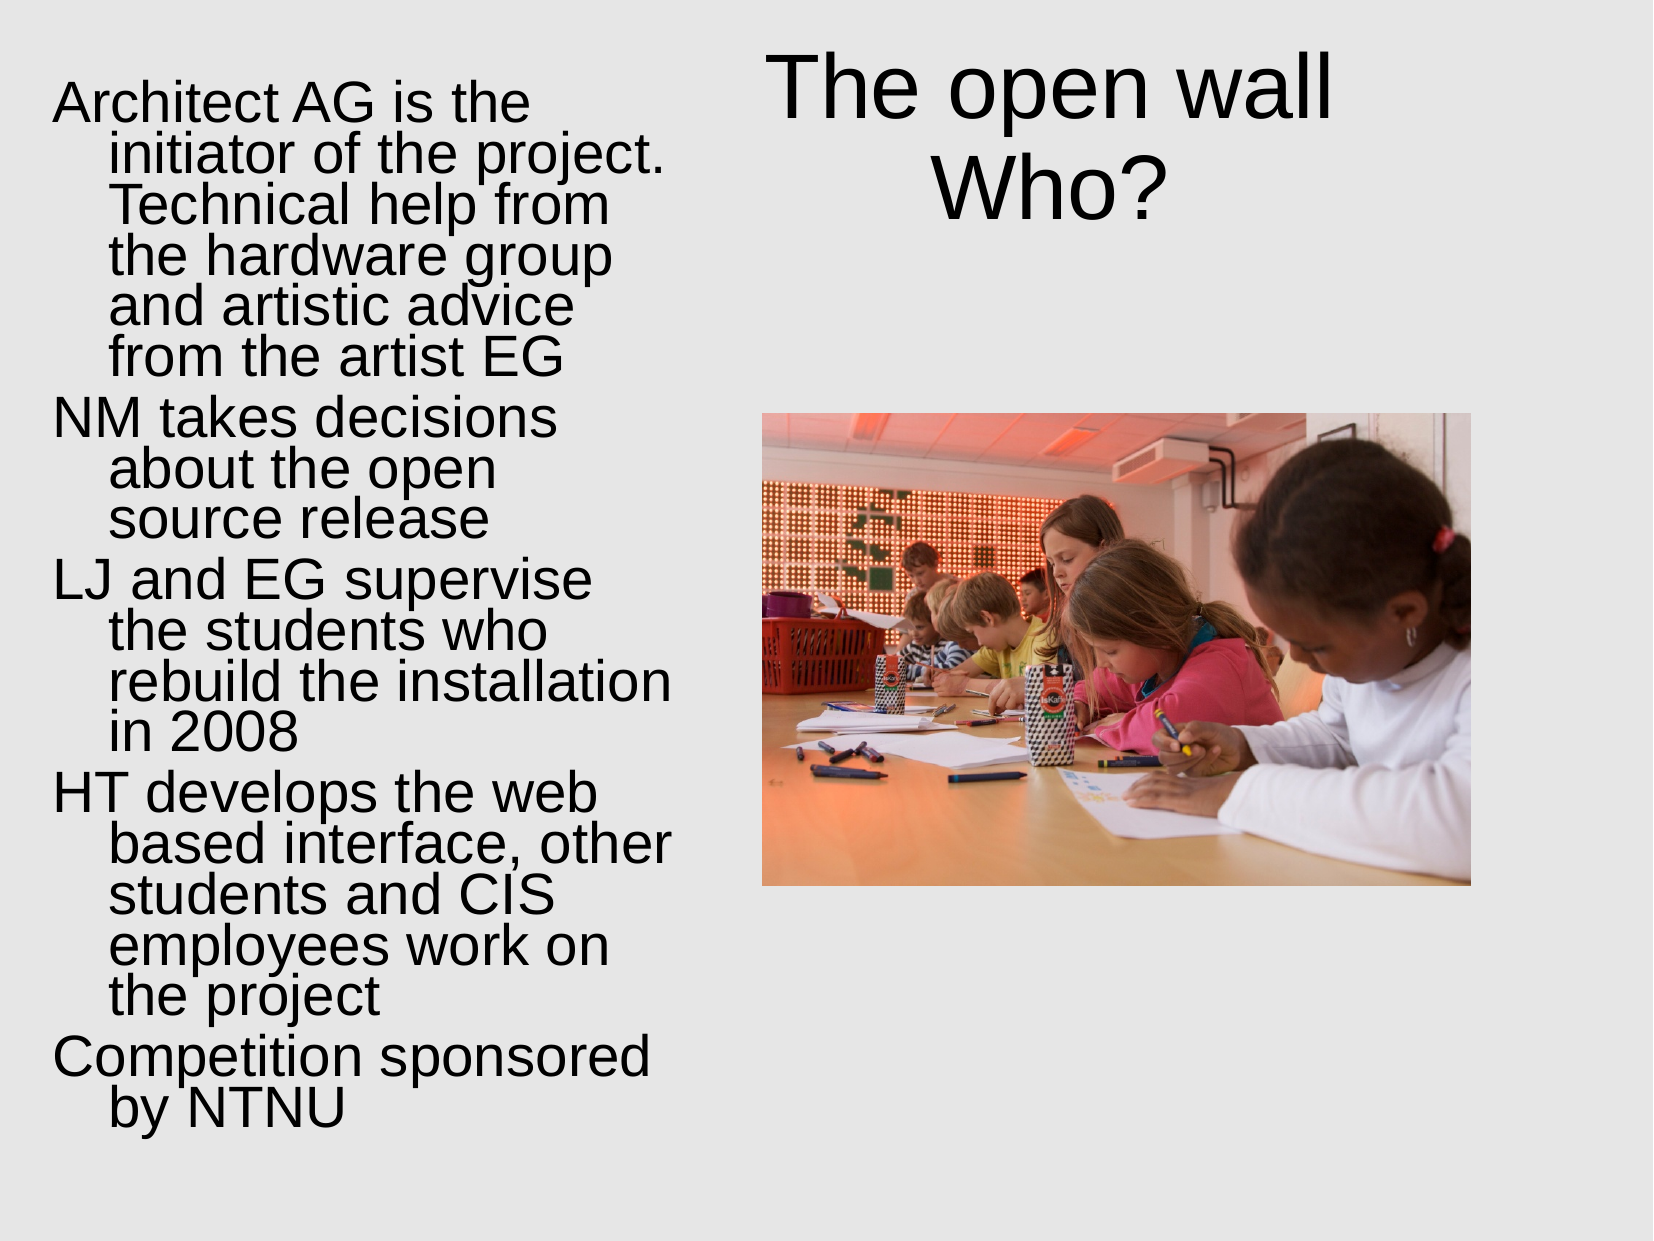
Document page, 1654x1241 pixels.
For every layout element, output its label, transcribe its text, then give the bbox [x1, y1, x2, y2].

text_box Architect AG is the initiator of the project. Technical help from the hardware group and artistic advice from the artist EG NM takes decisions about the open source release LJ and EG supervise the students who rebuild the installation in 2008 HT develops the web based interface, other students and CIS employees work on the project Competition sponsored by NTNU [37, 75, 700, 934]
text_box The open wall Who? [675, 45, 1425, 233]
picture [762, 413, 1471, 886]
